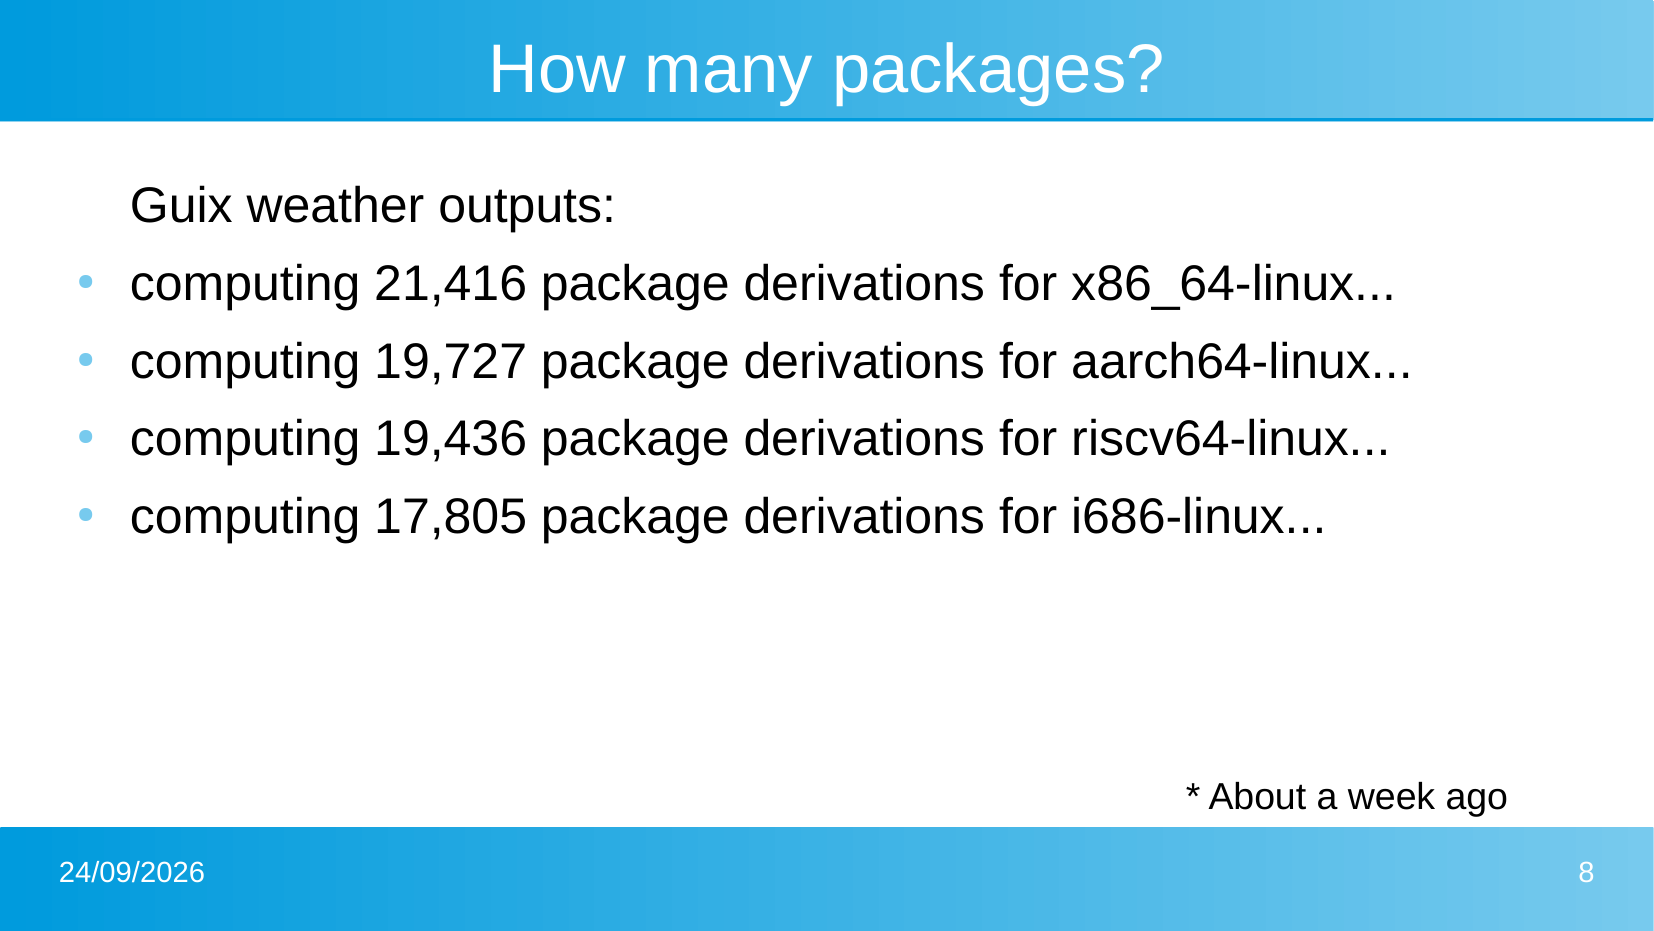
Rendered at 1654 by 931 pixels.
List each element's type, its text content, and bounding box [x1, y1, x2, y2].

title How many packages? [59, 29, 1595, 108]
list Guix weather outputs: computing 21,416 package derivations for x86_64-linux... computing 19,727 package derivations for aarch64-linux... computing 19,436 package derivations for riscv64-linux... computing 17,805 package derivations for i686-linux... [59, 177, 1595, 768]
text_box * About a week ago [1171, 767, 1536, 867]
